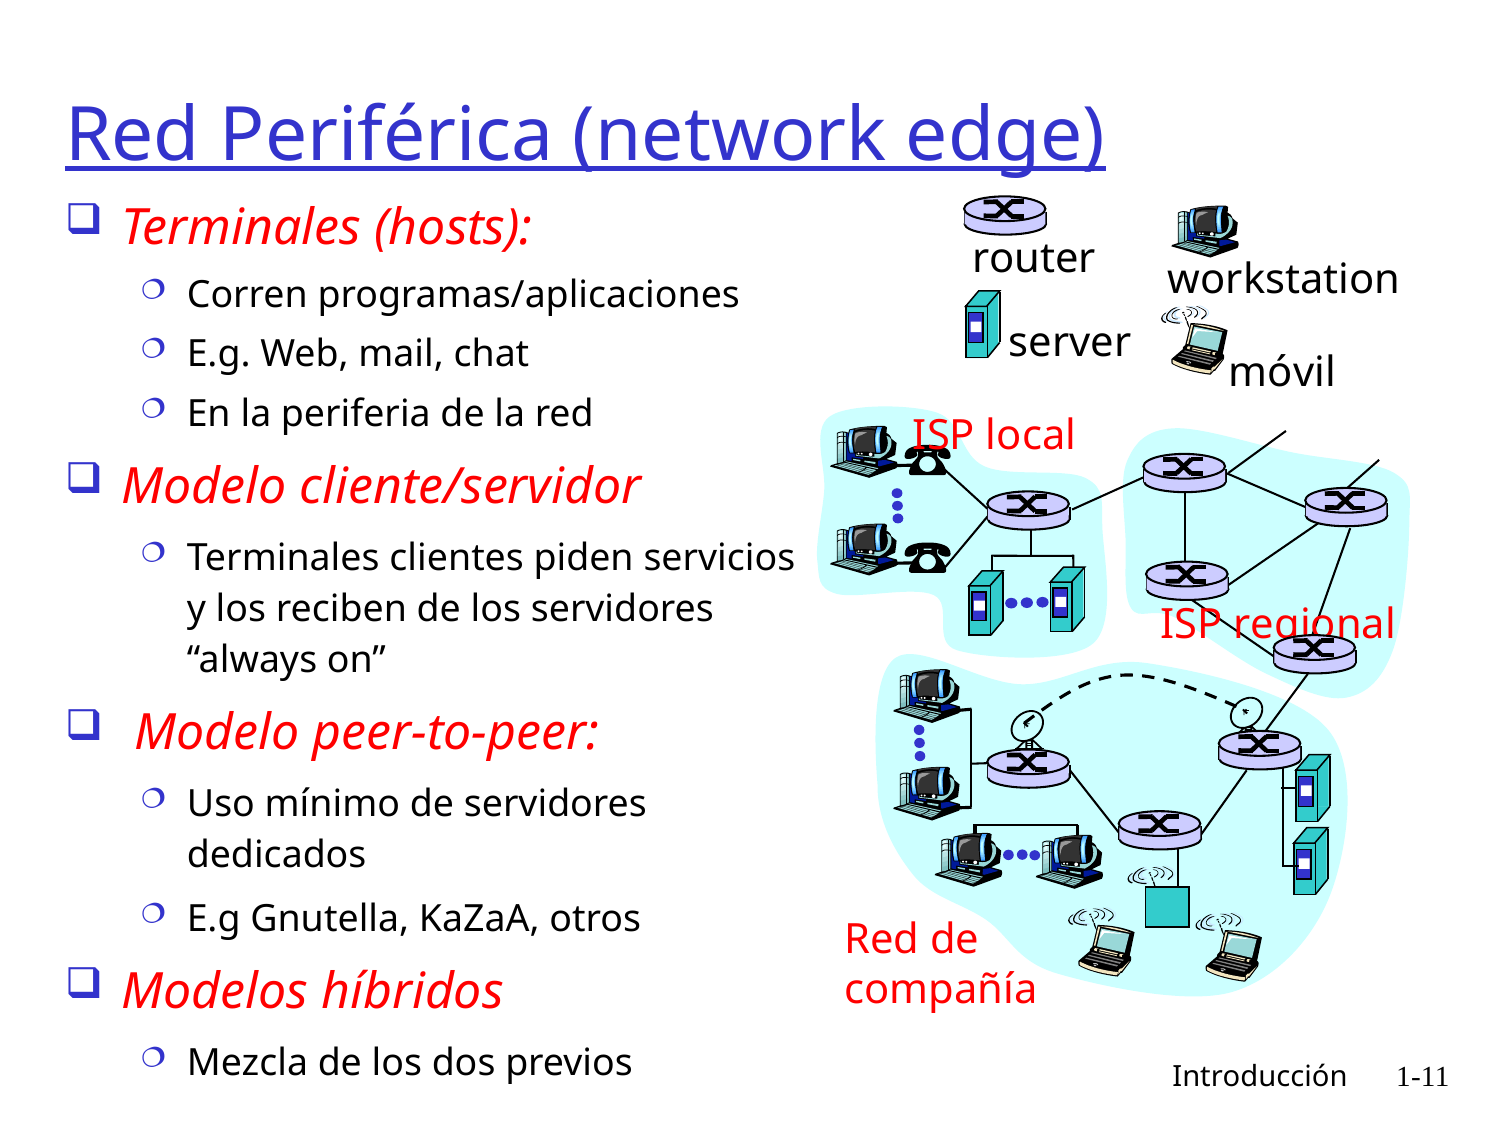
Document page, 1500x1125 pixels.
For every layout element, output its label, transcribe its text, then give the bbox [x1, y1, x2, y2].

list Terminales (hosts): Corren programas/aplicaciones E.g. Web, mail, chat En la periferia de la red Modelo cliente/servidor Terminales clientes piden servicios y los reciben de los servidores “always on” Modelo peer-to-peer: Uso mínimo de servidores dedicados E.g Gnutella, KaZaA, otros Modelos híbridos Mezcla de los dos previos [49, 183, 839, 1125]
title Red Periférica (network edge) [49, 37, 1425, 225]
text_box [964, 196, 1046, 223]
text_box [1122, 428, 1410, 614]
picture [893, 668, 962, 723]
picture [904, 467, 948, 476]
text_box workstation [1153, 243, 1416, 310]
picture [934, 832, 1004, 887]
text_box ISP local [898, 400, 1092, 467]
text_box 1-<number> [1362, 1050, 1466, 1125]
text_box [965, 290, 1000, 359]
picture [1195, 911, 1262, 982]
picture [904, 542, 951, 573]
picture [830, 425, 899, 478]
picture [1160, 310, 1228, 375]
picture [1010, 710, 1045, 750]
text_box Introducción [887, 1050, 1362, 1125]
text_box server [993, 307, 1147, 373]
text_box ISP regional [1145, 589, 1412, 656]
picture [893, 766, 962, 821]
picture [1068, 865, 1177, 977]
picture [1035, 834, 1104, 889]
text_box [816, 406, 1108, 658]
picture [830, 523, 899, 576]
picture [1229, 696, 1264, 734]
text_box [1235, 635, 1391, 699]
text_box Red de compañía [829, 903, 1053, 1020]
picture [1179, 865, 1190, 886]
text_box router [957, 223, 1112, 289]
picture [1171, 205, 1240, 243]
text_box [875, 654, 1348, 997]
text_box móvil [1214, 337, 1351, 403]
